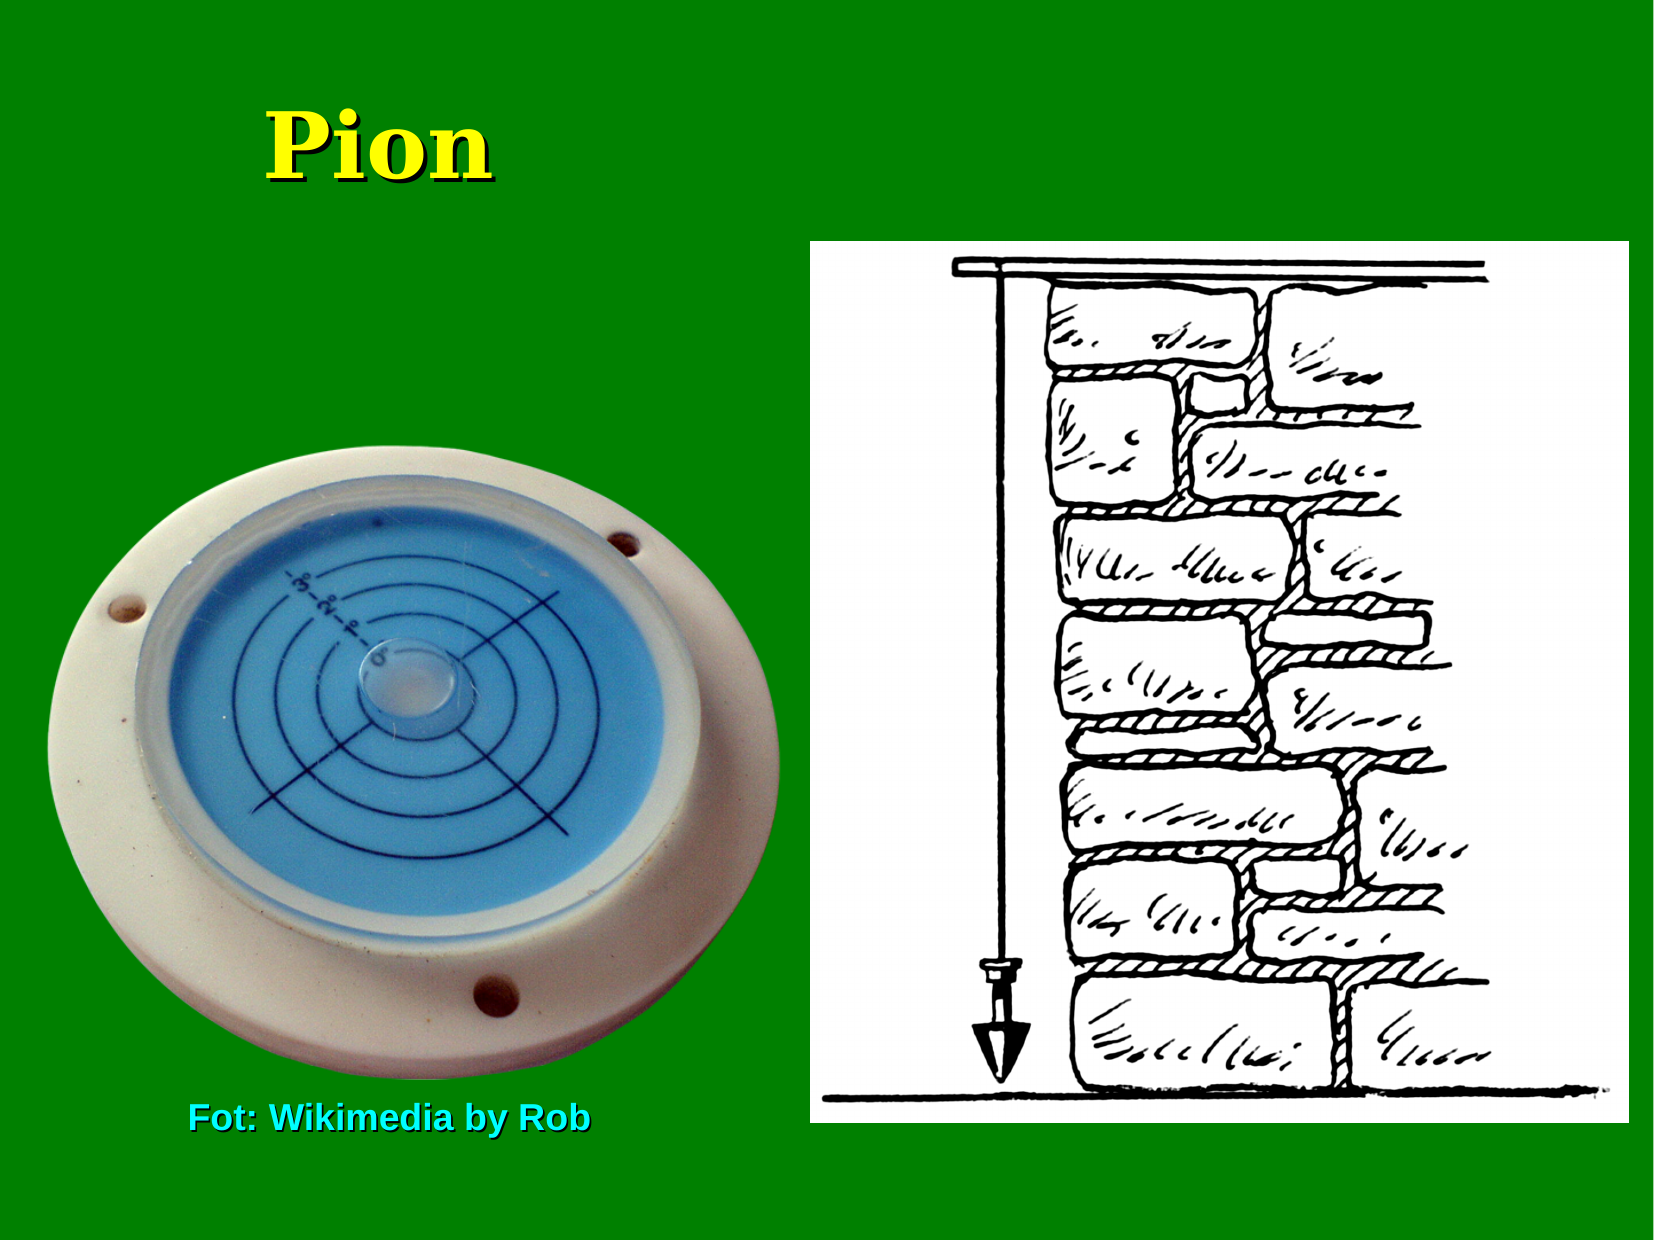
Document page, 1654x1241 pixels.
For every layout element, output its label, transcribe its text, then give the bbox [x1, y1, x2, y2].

picture [810, 241, 1629, 1123]
picture [39, 442, 803, 1098]
title Pion [262, 49, 772, 243]
text_box Fot: Wikimedia by Rob [172, 1089, 608, 1146]
